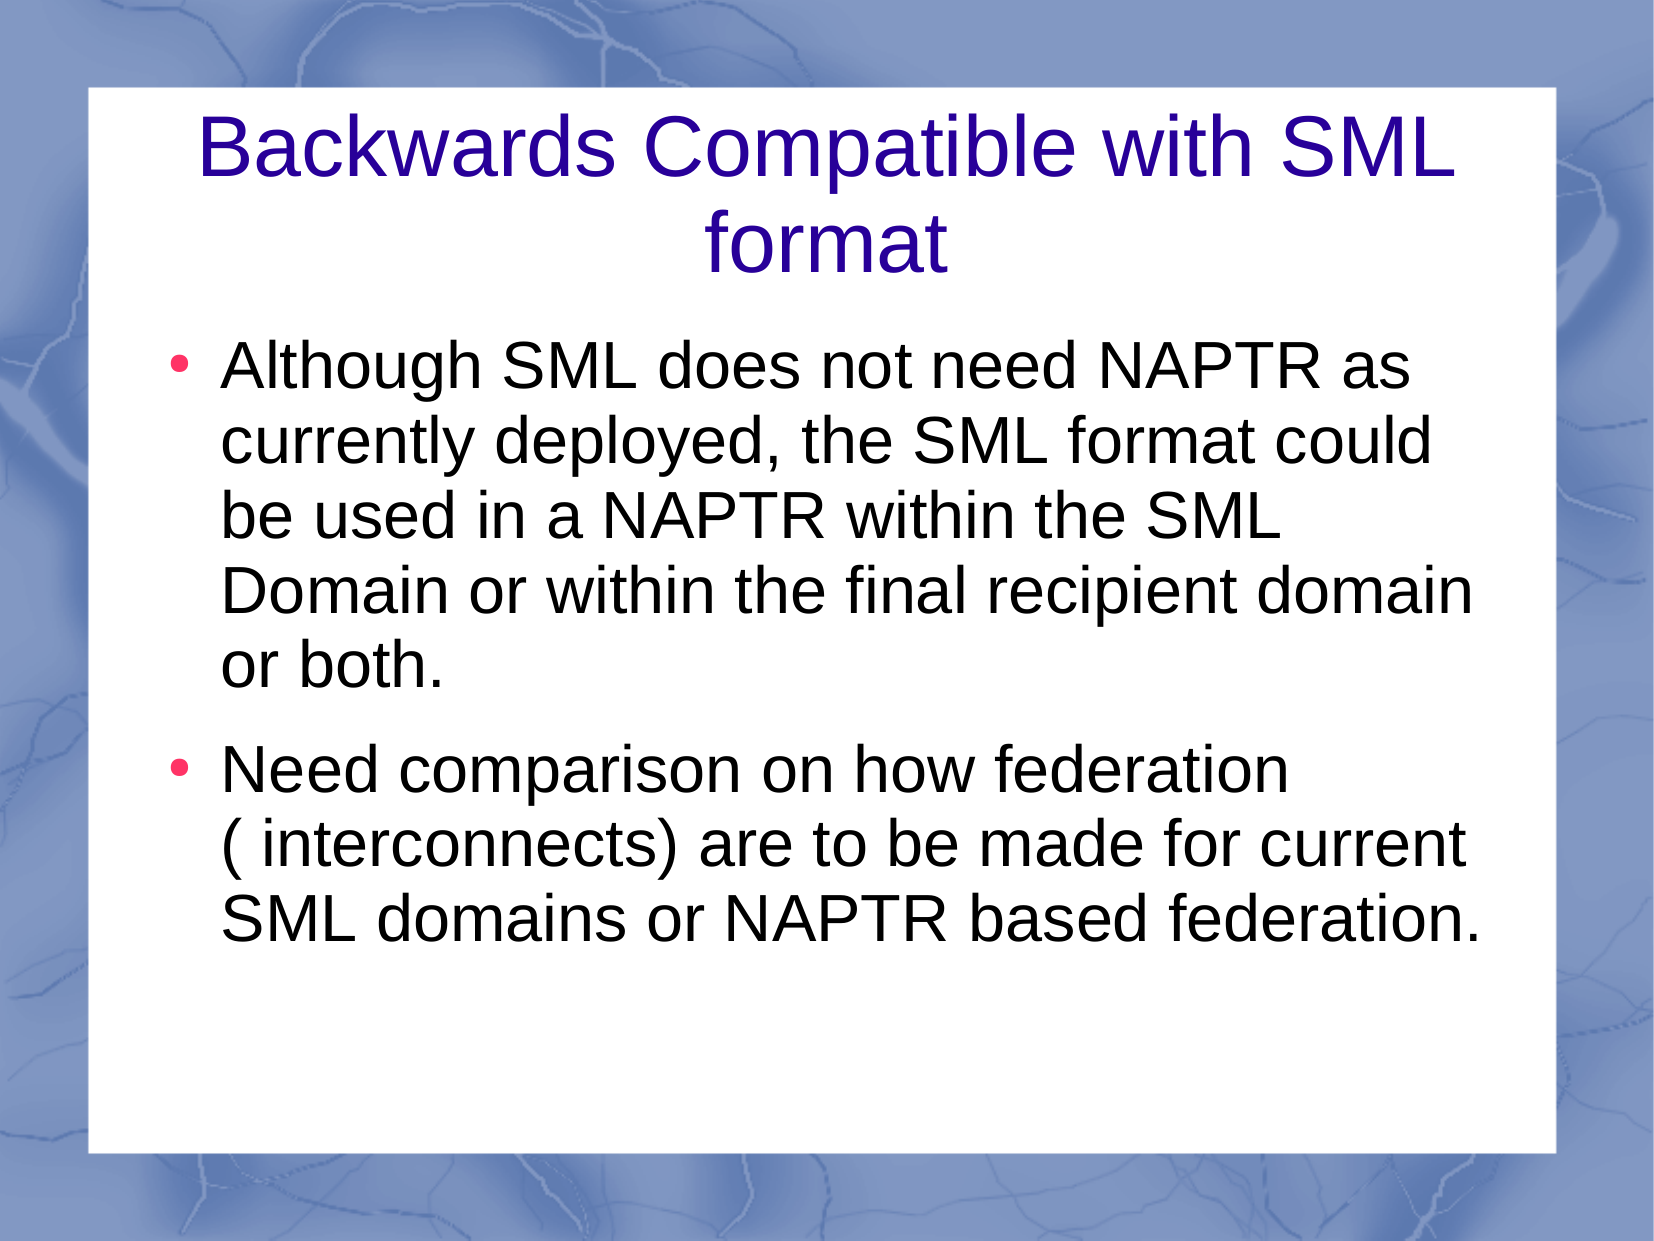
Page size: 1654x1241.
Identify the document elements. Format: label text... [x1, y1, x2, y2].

list Although SML does not need NAPTR as currently deployed, the SML format could be used in a NAPTR within the SML Domain or within the final recipient domain or both. Need comparison on how federation ( interconnects) are to be made for current SML domains or NAPTR based federation. [150, 328, 1509, 1013]
title Backwards Compatible with SML format [118, 90, 1536, 298]
picture [0, 0, 1654, 1241]
